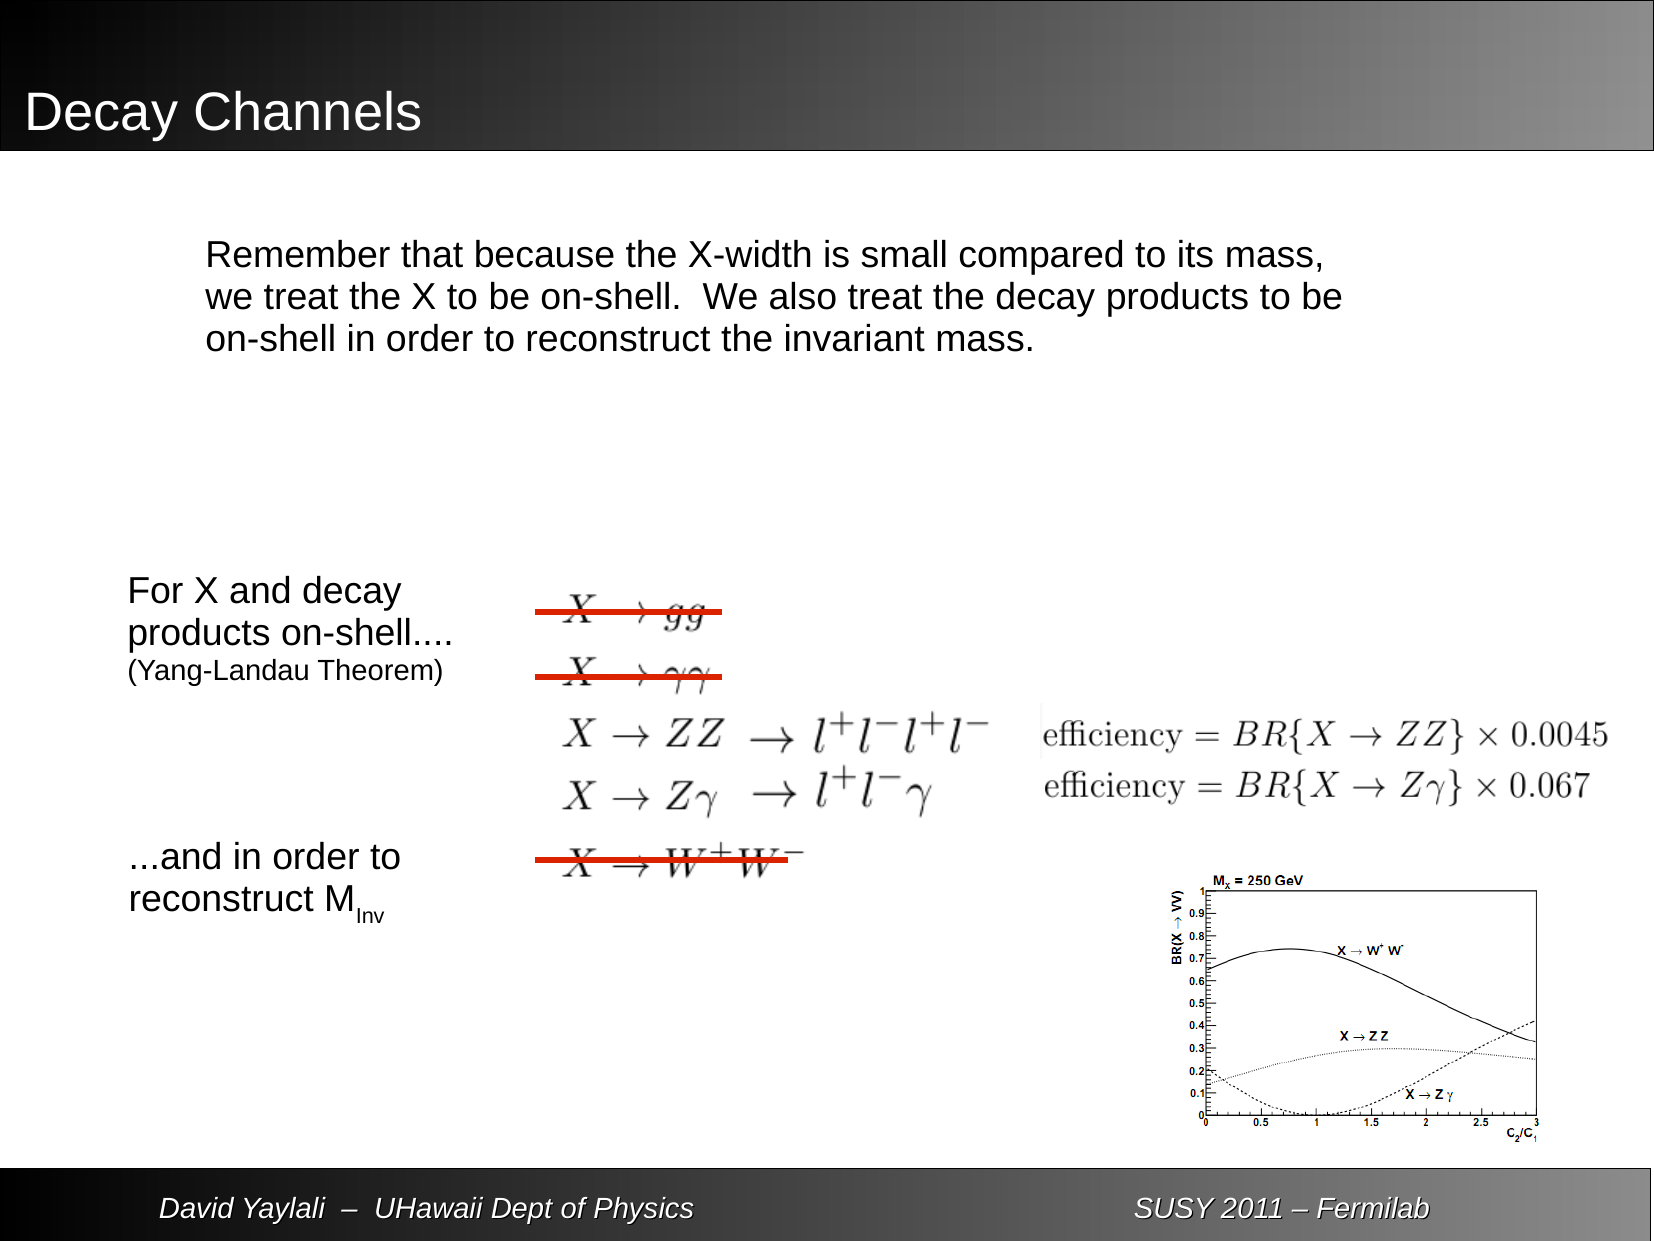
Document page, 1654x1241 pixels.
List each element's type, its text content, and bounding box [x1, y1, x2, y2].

text_box ...and in order to reconstruct MInv [112, 826, 451, 938]
picture [1036, 703, 1619, 817]
text_box Remember that because the X-width is small compared to its mass, we treat the X to be on-shell. We also treat the decay products to be on-shell in order to reconstruct the invariant mass. [189, 225, 1390, 369]
text_box Decay Channels [9, 74, 438, 150]
picture [1162, 862, 1557, 1152]
picture [525, 568, 1007, 938]
text_box For X and decay products on-shell.... (Yang-Landau Theorem) [112, 562, 488, 695]
